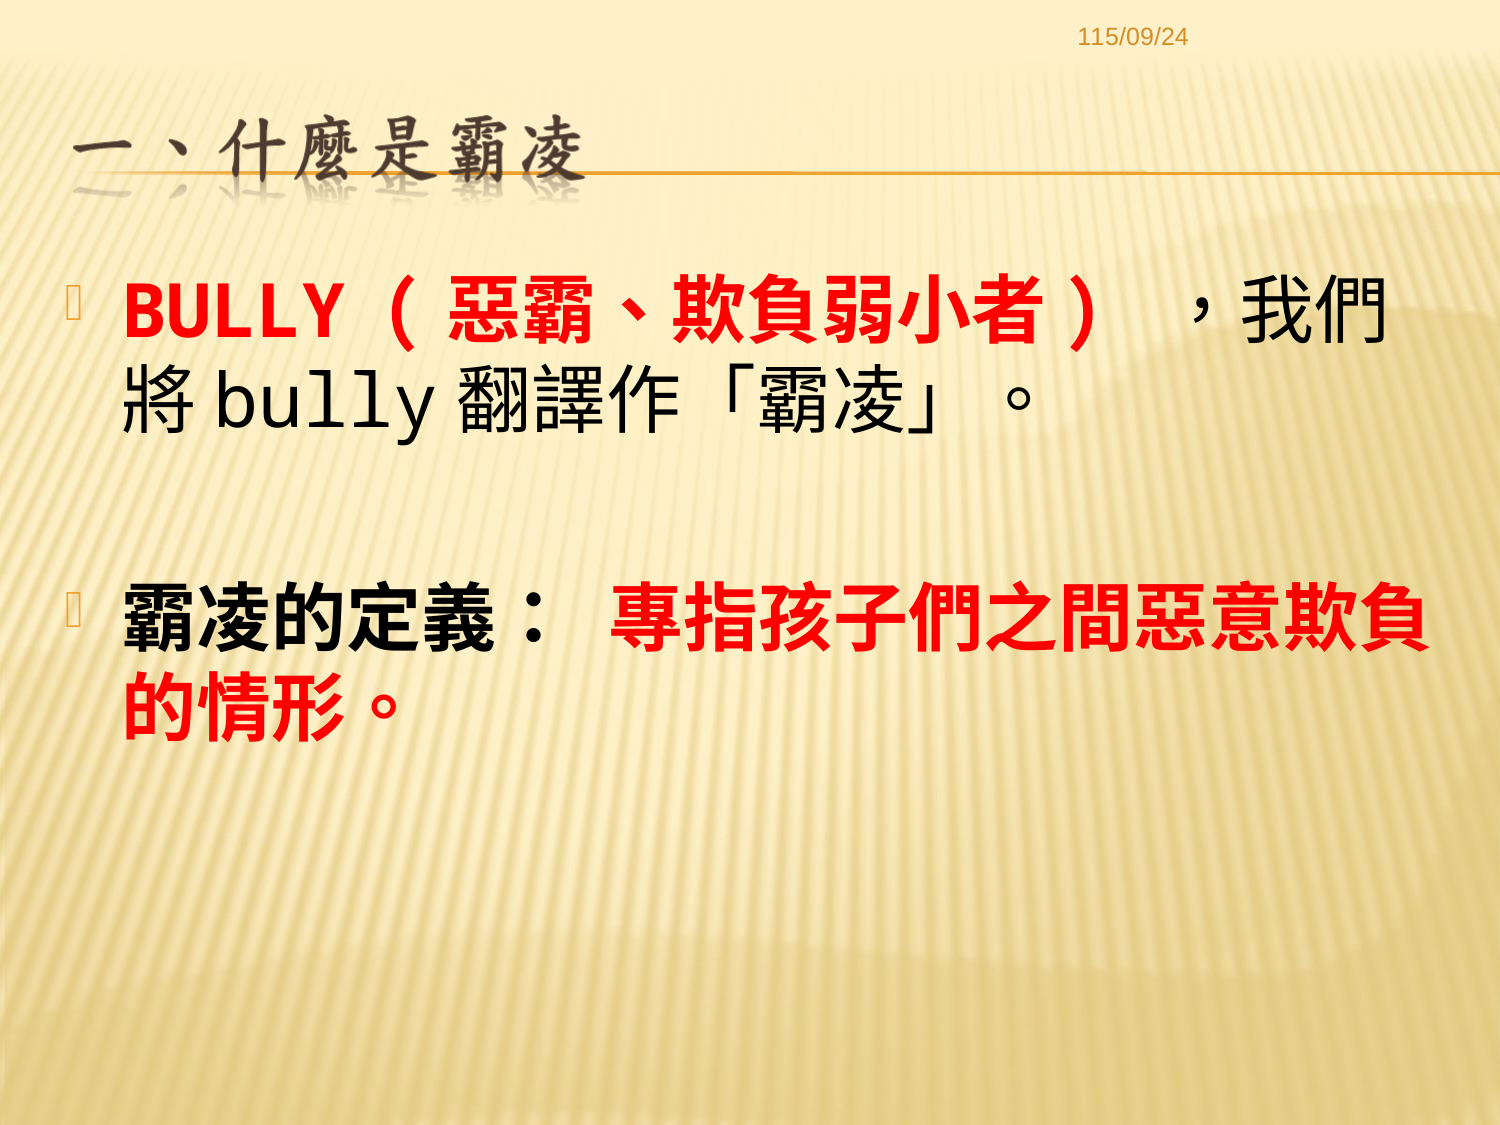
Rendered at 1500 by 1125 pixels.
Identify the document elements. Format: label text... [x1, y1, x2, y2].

list BULLY (惡霸、欺負弱小者) ，我們將bully翻譯作「霸凌」。 霸凌的定義： 專指孩子們之間惡意欺負的情形。 [50, 254, 1476, 998]
text_box 111/03/15 [1062, 12, 1476, 60]
picture [0, 0, 1500, 1125]
